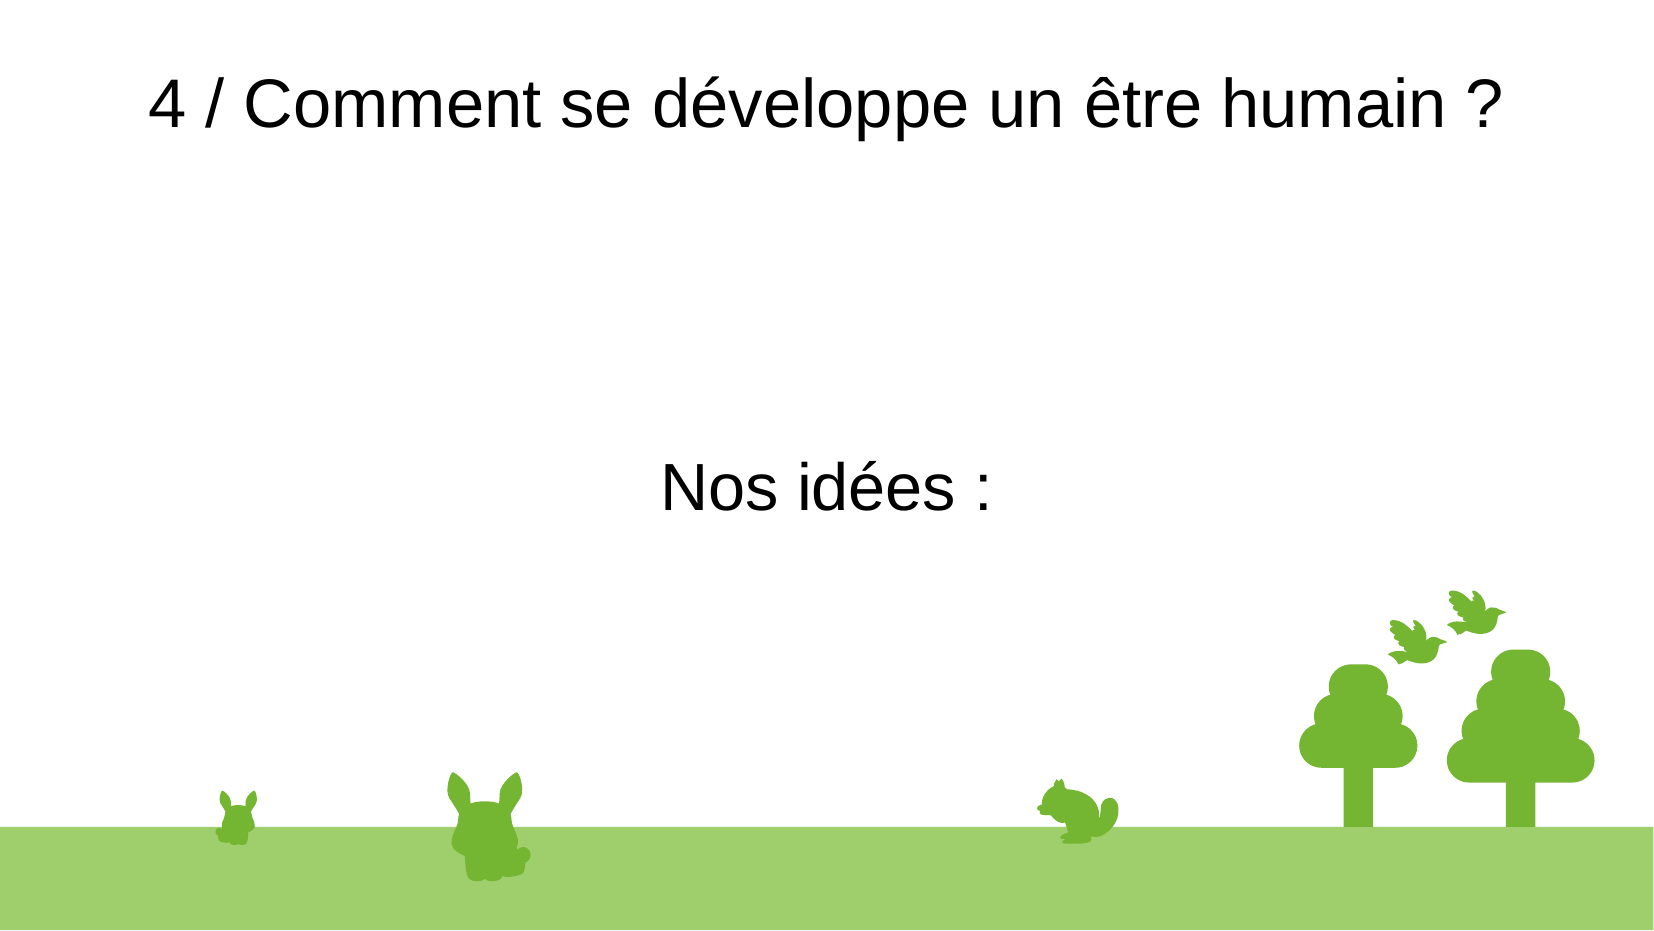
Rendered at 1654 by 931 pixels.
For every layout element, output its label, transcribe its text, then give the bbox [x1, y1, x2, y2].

subtitle Nos idées : [88, 206, 1565, 768]
title 4 / Comment se développe un être humain ? [88, 29, 1565, 178]
